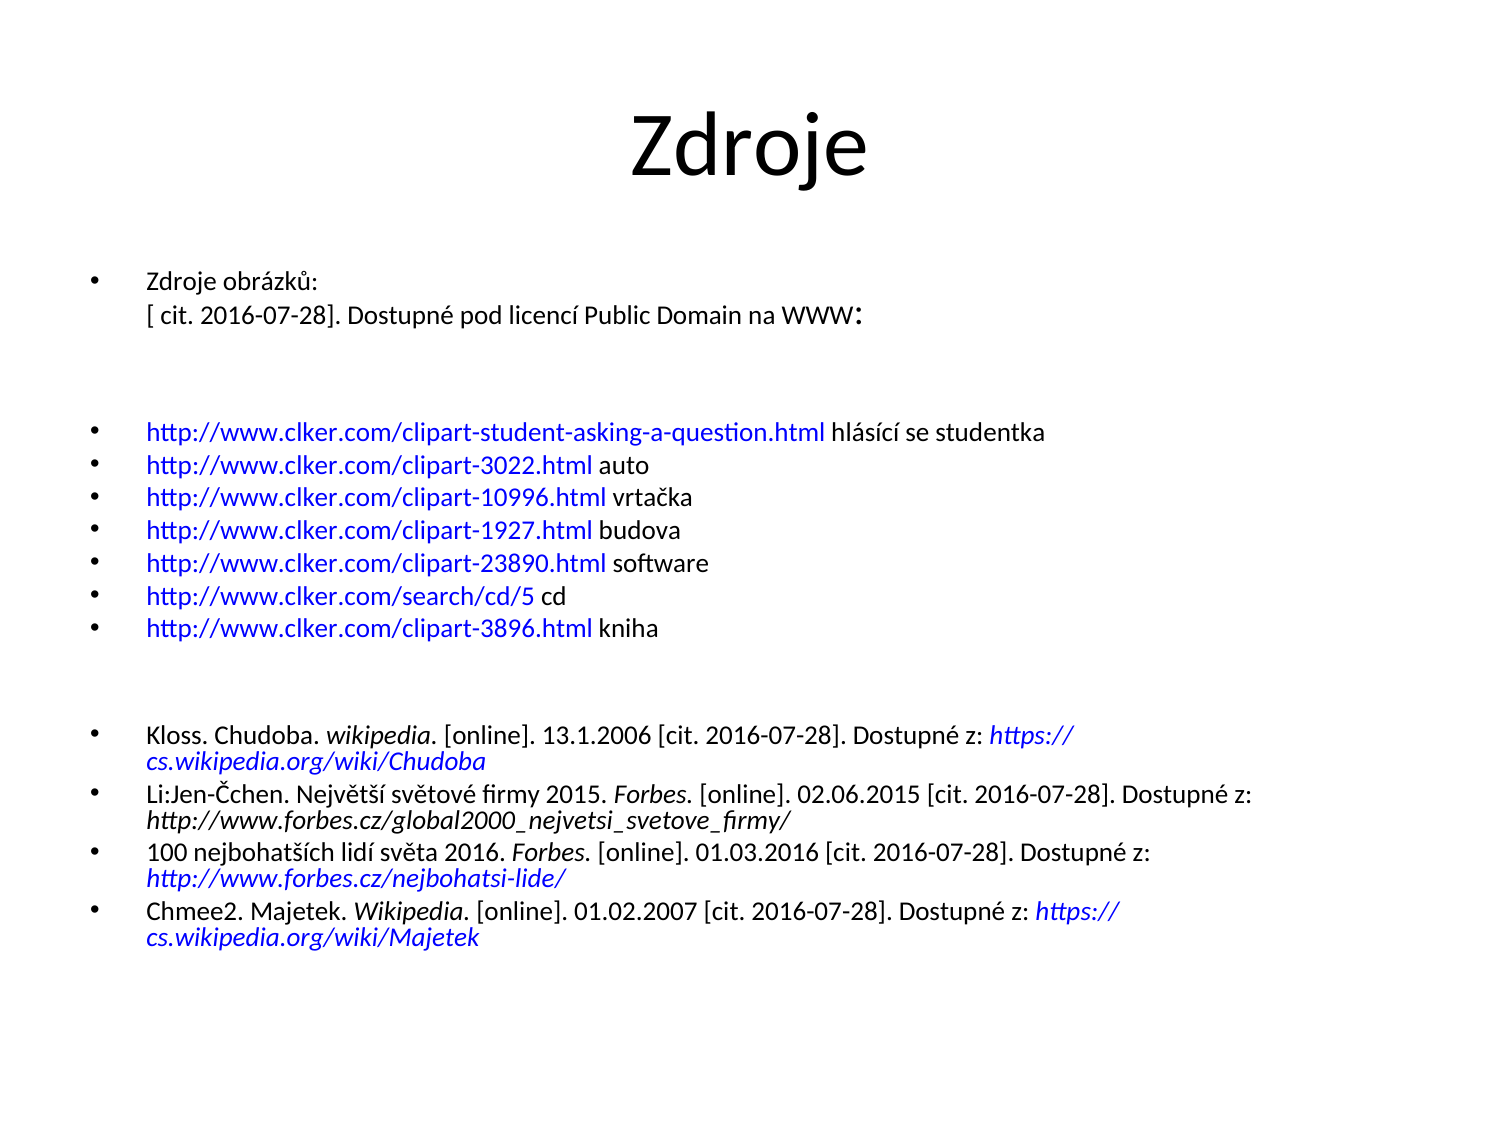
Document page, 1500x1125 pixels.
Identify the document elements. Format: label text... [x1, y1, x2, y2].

title Zdroje [75, 45, 1426, 233]
list Zdroje obrázků: [ cit. 2016-07-28]. Dostupné pod licencí Public Domain na WWW: http://www.clker.com/clipart-student-asking-a-question.html hlásící se studentka http://www.clker.com/clipart-3022.html auto http://www.clker.com/clipart-10996.html vrtačka http://www.clker.com/clipart-1927.html budova http://www.clker.com/clipart-23890.html software http://www.clker.com/search/cd/5 cd http://www.clker.com/clipart-3896.html kniha Kloss. Chudoba. wikipedia. [online]. 13.1.2006 [cit. 2016-07-28]. Dostupné z: https://cs.wikipedia.org/wiki/Chudoba Li:Jen-Čchen. Největší světové firmy 2015. Forbes. [online]. 02.06.2015 [cit. 2016-07-28]. Dostupné z: http://www.forbes.cz/global2000_nejvetsi_svetove_firmy/ 100 nejbohatších lidí světa 2016. Forbes. [online]. 01.03.2016 [cit. 2016-07-28]. Dostupné z: http://www.forbes.cz/nejbohatsi-lide/ Chmee2. Majetek. Wikipedia. [online]. 01.02.2007 [cit. 2016-07-28]. Dostupné z: https://cs.wikipedia.org/wiki/Majetek [75, 262, 1426, 1005]
